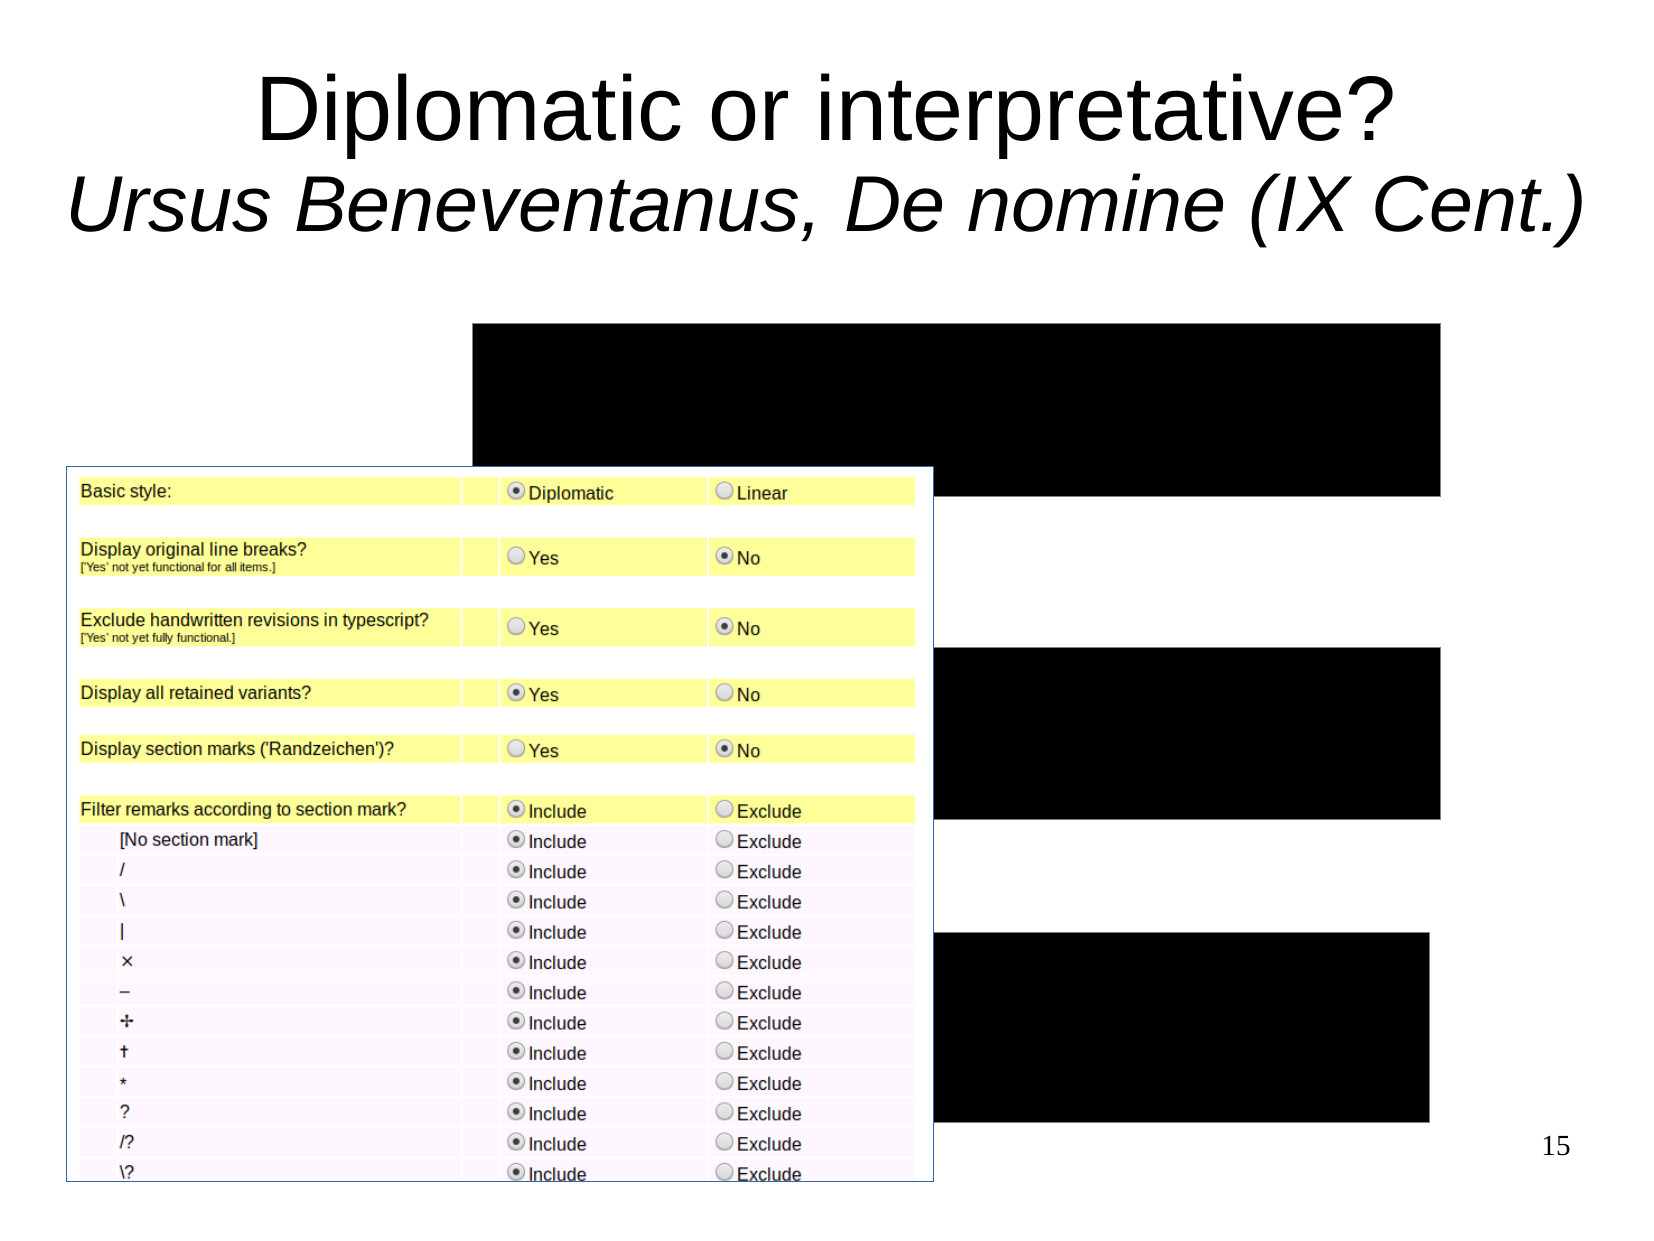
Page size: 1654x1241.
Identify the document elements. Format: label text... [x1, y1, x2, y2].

text_box [934, 647, 1441, 820]
text_box [934, 932, 1430, 1123]
title Diplomatic or interpretative? Ursus Beneventanus, De nomine (IX Cent.) [47, 49, 1607, 257]
text_box [472, 323, 1441, 497]
picture [66, 466, 934, 1182]
